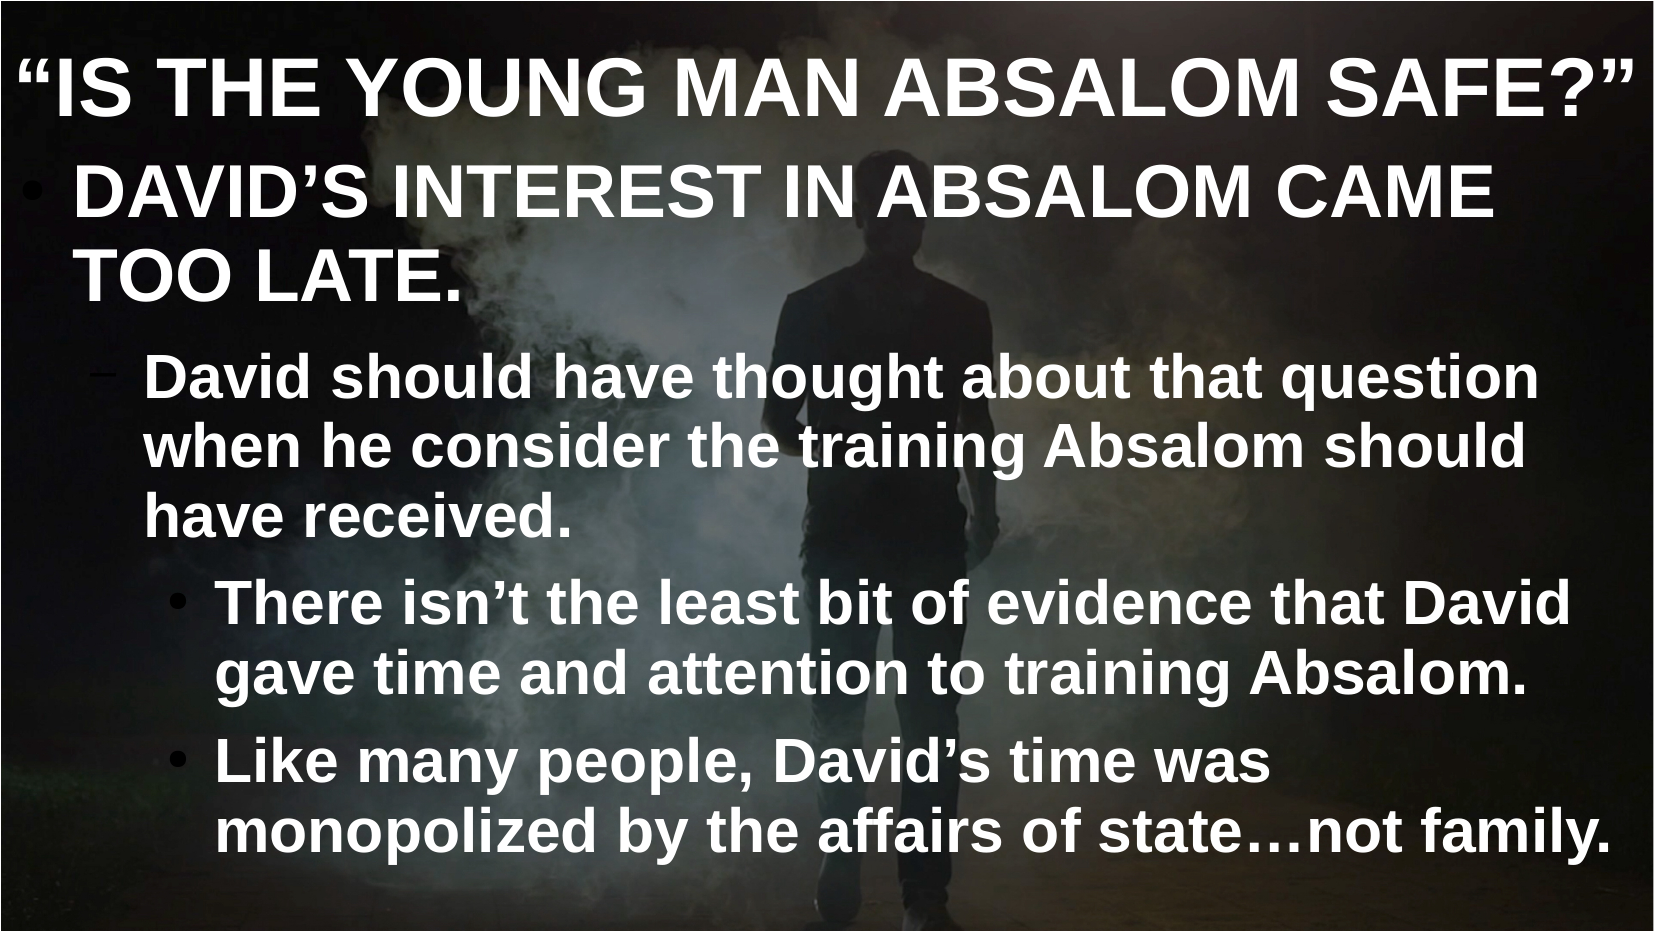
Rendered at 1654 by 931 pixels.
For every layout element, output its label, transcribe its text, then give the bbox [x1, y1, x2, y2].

title “IS THE YOUNG MAN ABSALOM SAFE?” [0, 9, 1654, 166]
picture [1, 1, 1654, 9]
list DAVID’S INTEREST IN ABSALOM CAME TOO LATE. David should have thought about that question when he consider the training Absalom should have received. There isn’t the least bit of evidence that David gave time and attention to training Absalom. Like many people, David’s time was monopolized by the affairs of state…not family. [1, 150, 1651, 931]
